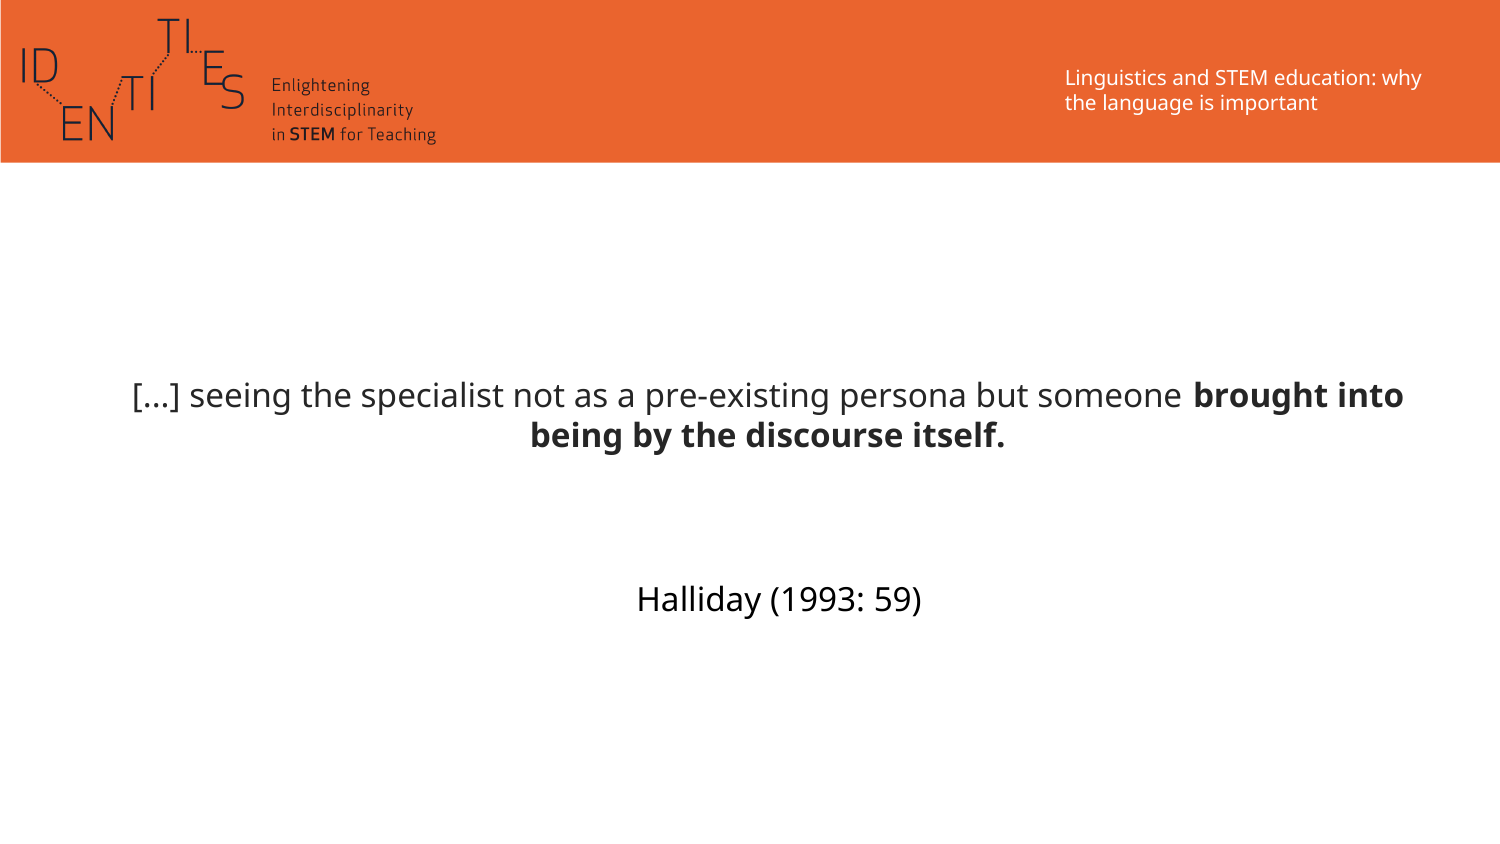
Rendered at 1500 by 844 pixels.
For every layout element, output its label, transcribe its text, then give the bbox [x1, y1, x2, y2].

picture [22, 15, 436, 148]
text_box [0, 0, 1500, 163]
text_box Linguistics and STEM education: why the language is important [1049, 57, 1472, 164]
text_box [...] seeing the specialist not as a pre-existing persona but someone brought into being by the discourse itself. [75, 358, 1462, 470]
text_box Halliday (1993: 59) [533, 563, 1026, 637]
